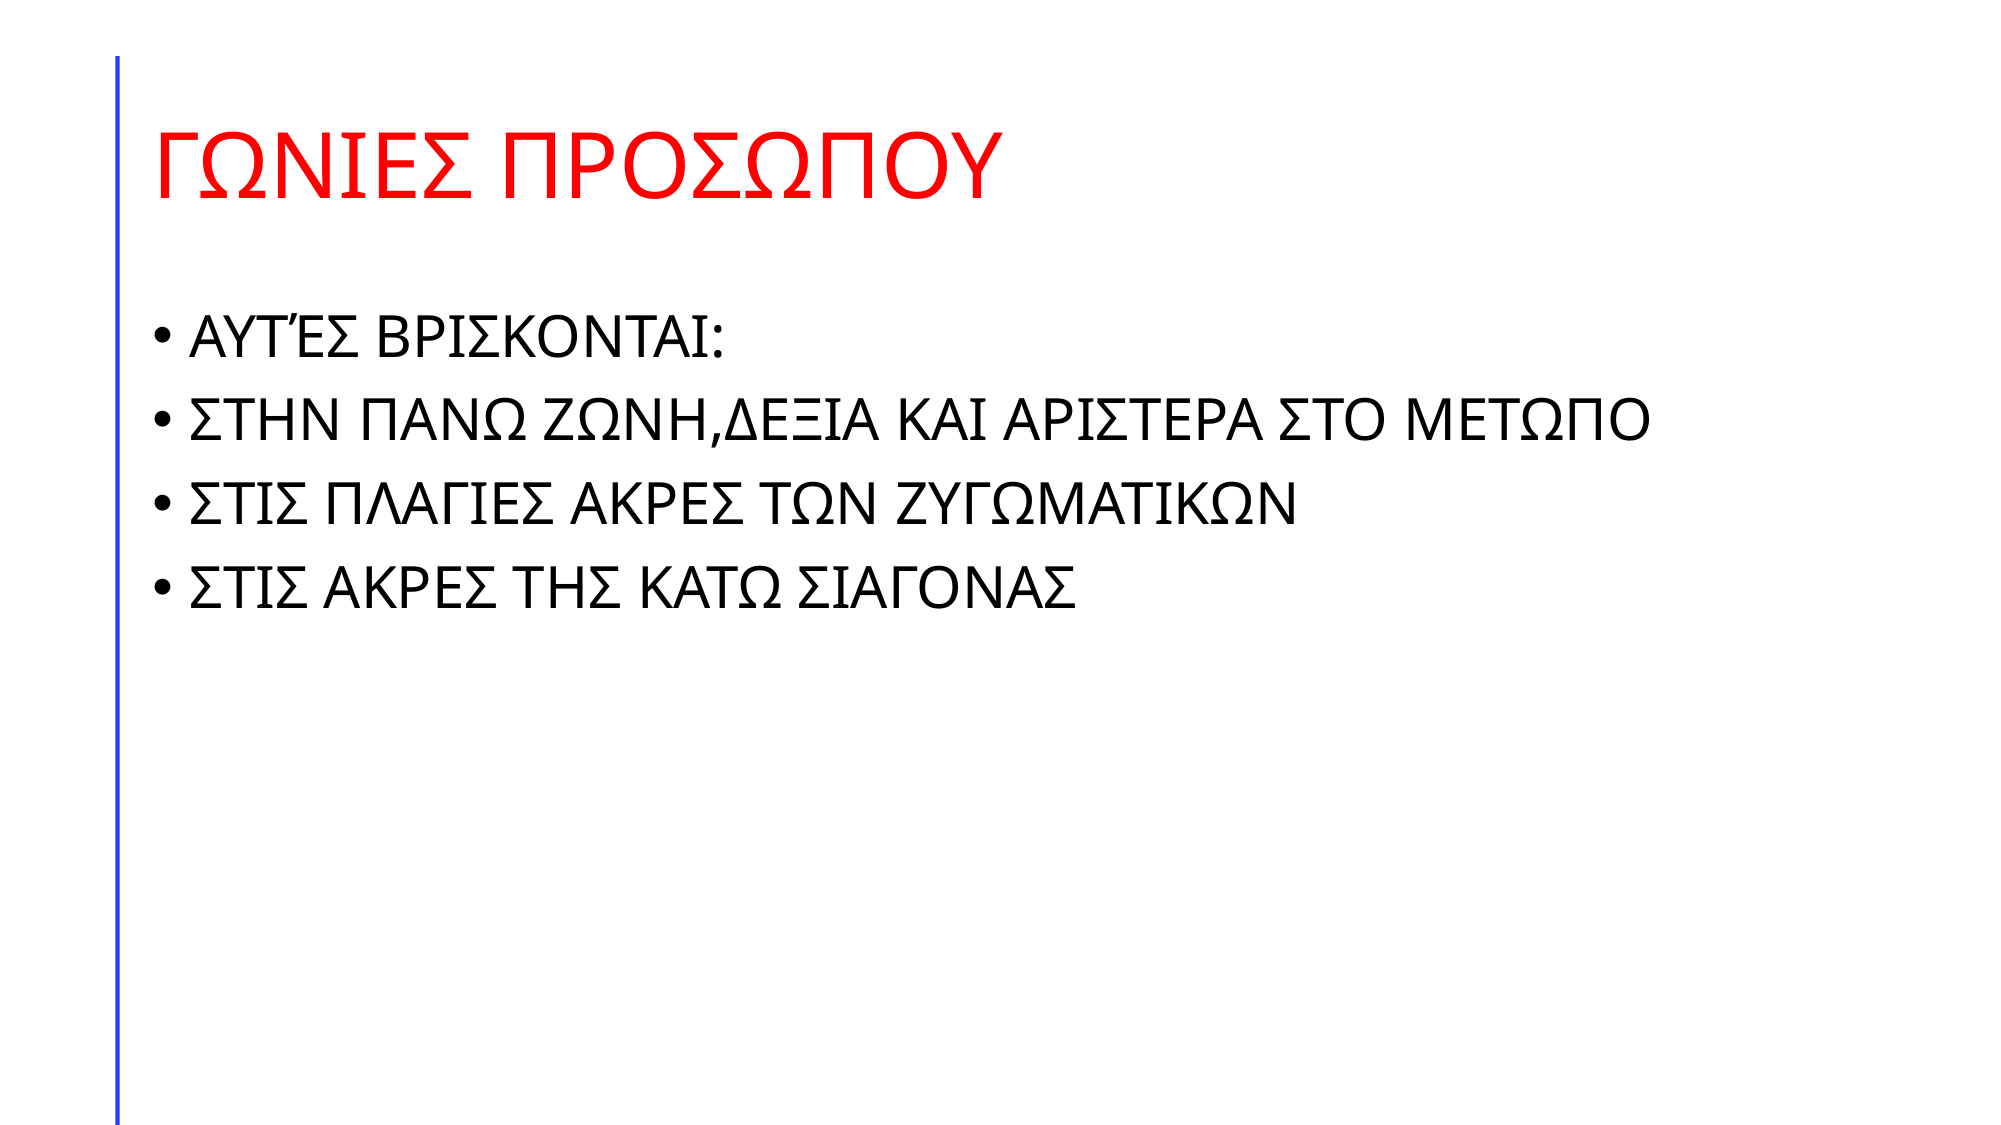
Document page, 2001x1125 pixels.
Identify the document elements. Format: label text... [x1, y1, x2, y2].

list ΑΥΤΈΣ ΒΡΙΣΚΟΝΤΑΙ: ΣΤΗΝ ΠΑΝΩ ΖΩΝΗ,ΔΕΞΙΑ ΚΑΙ ΑΡΙΣΤΕΡΑ ΣΤΟ ΜΕΤΩΠΟ ΣΤΙΣ ΠΛΑΓΙΕΣ ΑΚΡΕΣ ΤΩΝ ΖΥΓΩΜΑΤΙΚΩΝ ΣΤΙΣ ΑΚΡΕΣ ΤΗΣ ΚΑΤΩ ΣΙΑΓΟΝΑΣ [137, 299, 1863, 703]
title ΓΩΝΙΕΣ ΠΡΟΣΩΠΟΥ [137, 59, 1163, 278]
